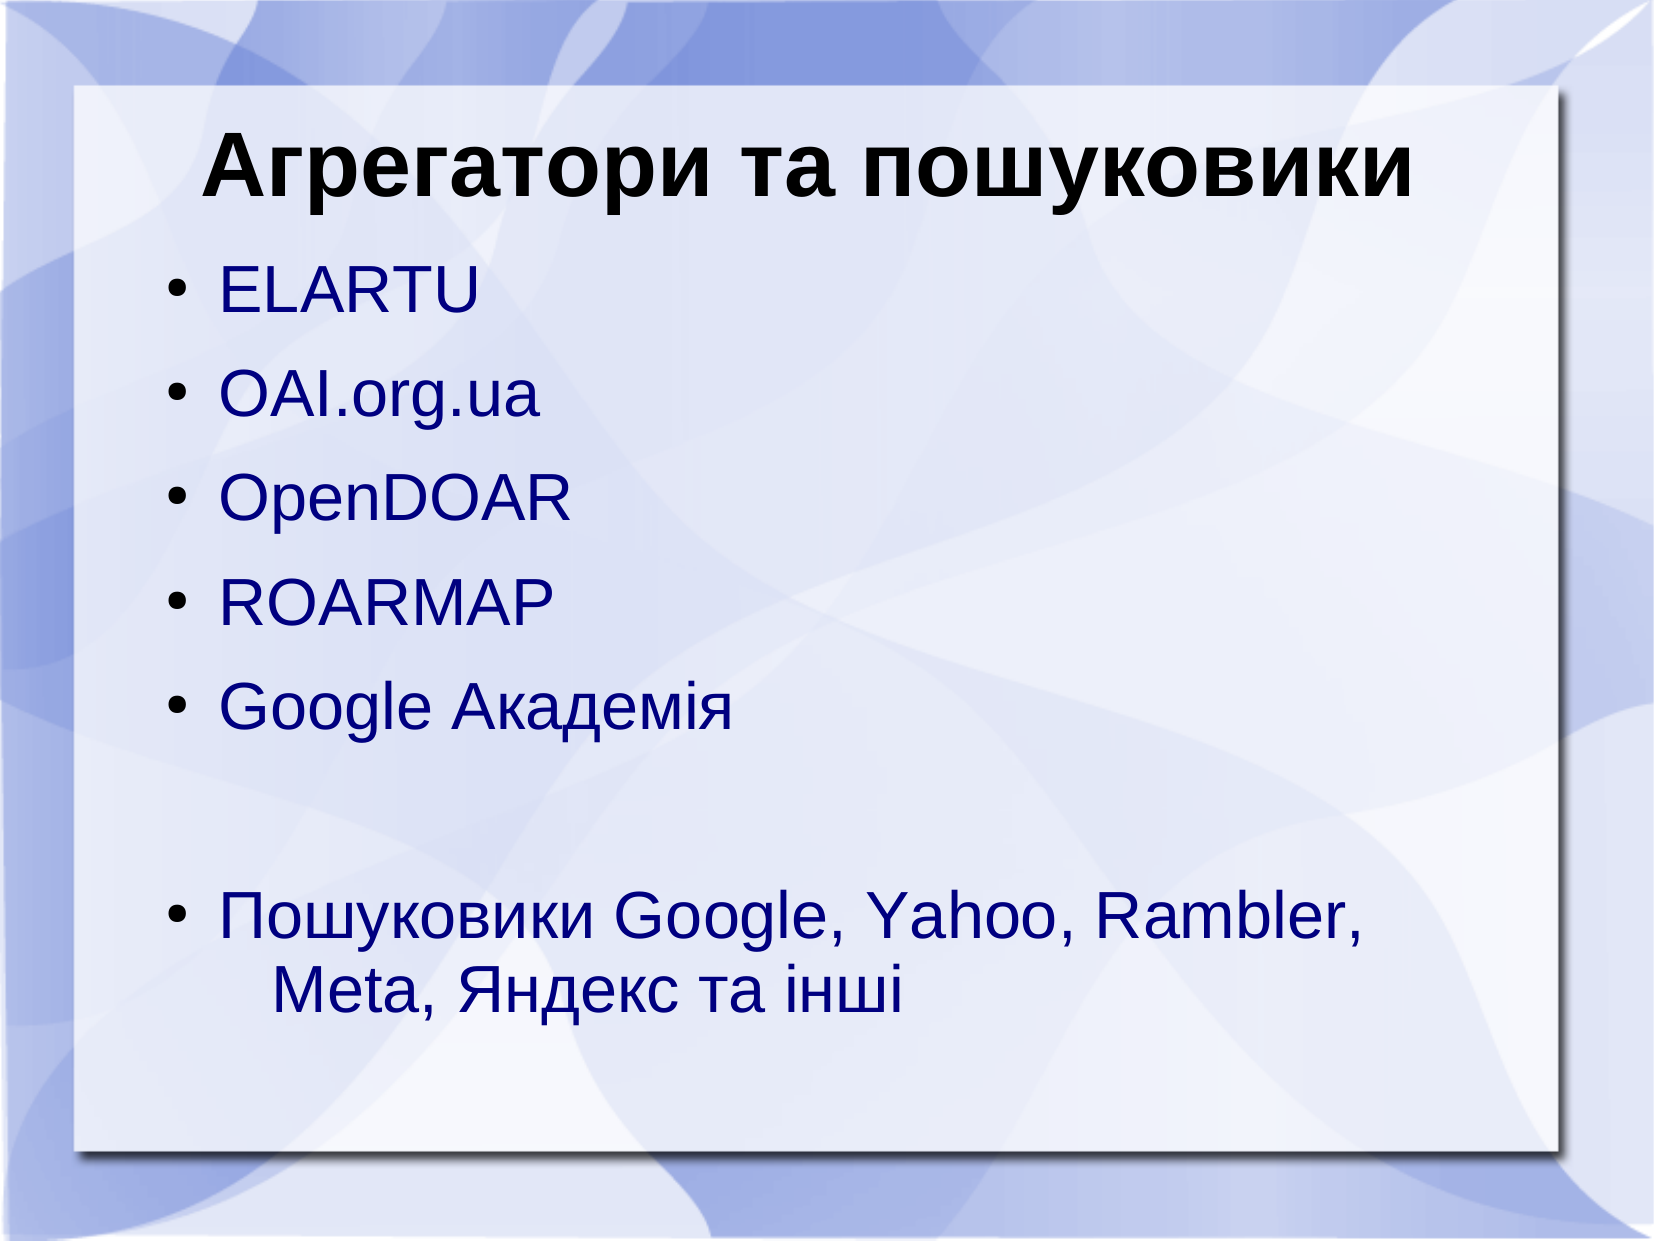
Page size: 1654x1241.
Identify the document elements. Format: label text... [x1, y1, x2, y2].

list ELARTU OAI.org.ua OpenDOAR ROARMAP Google Академія Пошуковики Google, Yahoo, Rambler, Meta, Яндекс та інші [129, 251, 1489, 1241]
picture [0, 0, 1654, 1241]
title Агрегатори та пошуковики [82, 68, 1536, 261]
